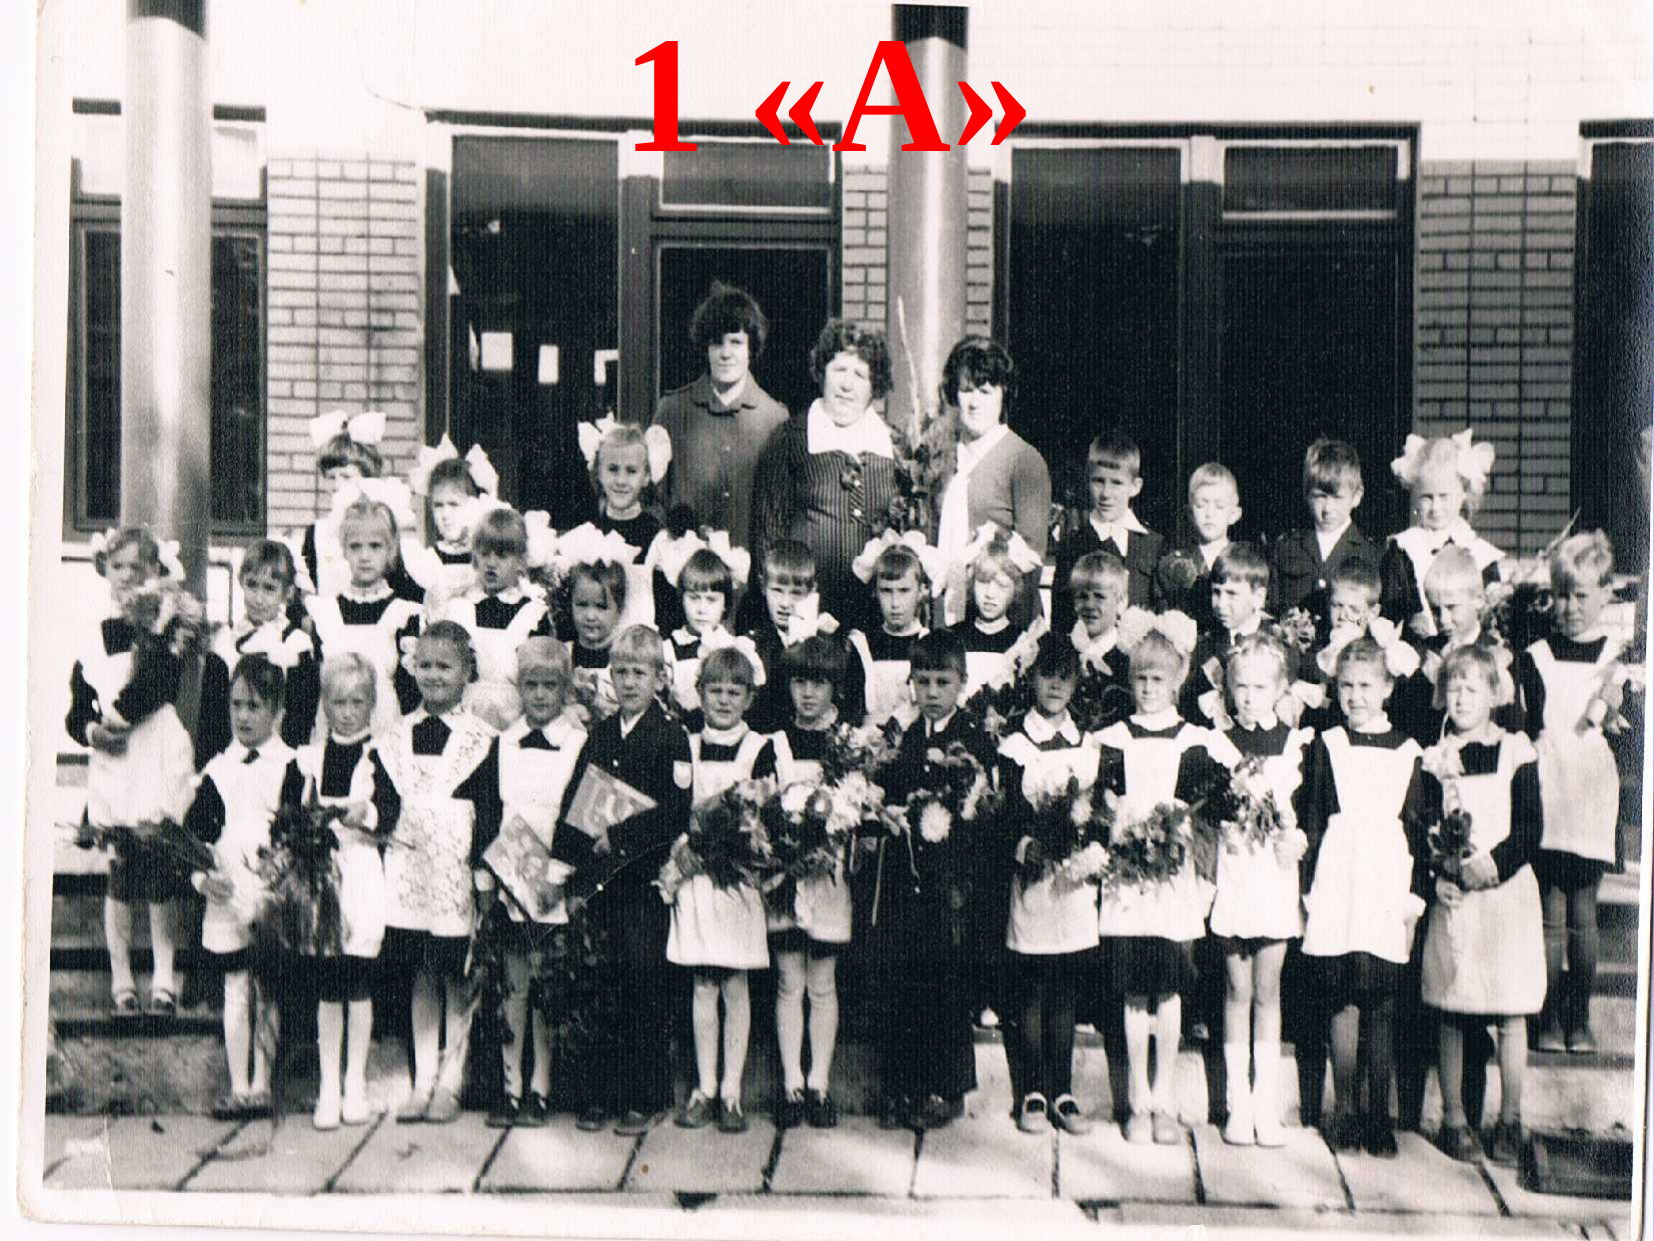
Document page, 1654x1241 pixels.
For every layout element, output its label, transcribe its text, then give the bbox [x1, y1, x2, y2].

picture [0, 0, 1654, 1241]
title 1 «А» [123, 0, 1536, 178]
